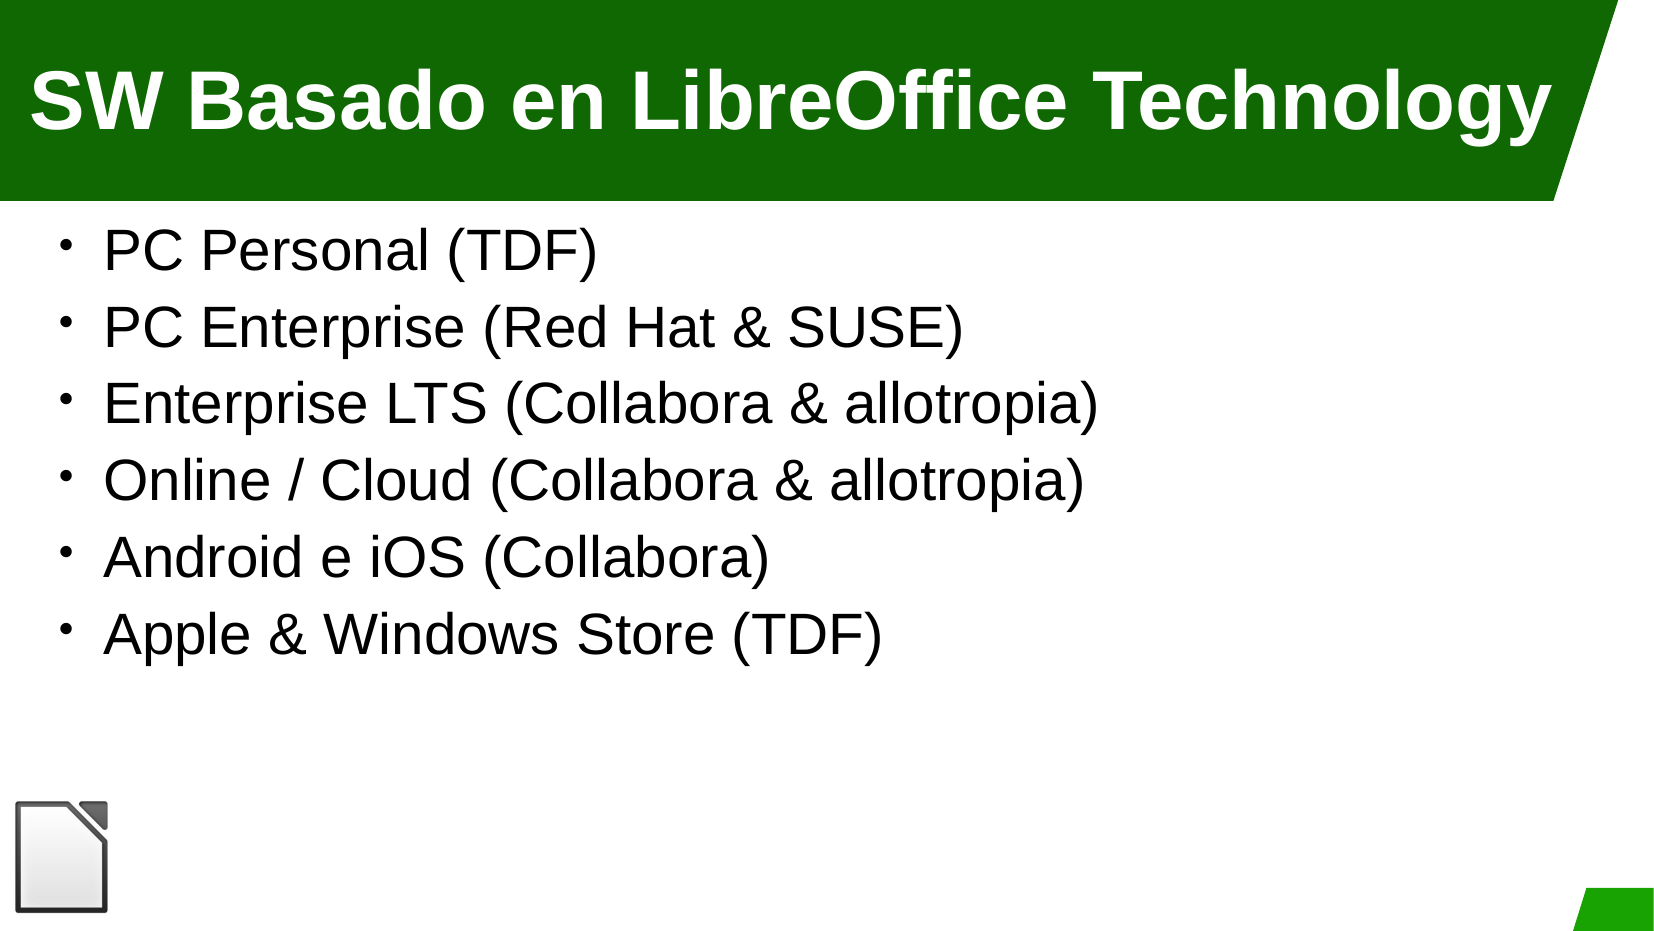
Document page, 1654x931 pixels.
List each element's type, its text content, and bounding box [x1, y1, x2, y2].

list PC Personal (TDF) PC Enterprise (Red Hat & SUSE) Enterprise LTS (Collabora & allotropia) Online / Cloud (Collabora & allotropia) Android e iOS (Collabora) Apple & Windows Store (TDF) [59, 217, 1548, 886]
picture [12, 798, 111, 917]
title SW Basado en LibreOffice Technology [29, 8, 1571, 195]
